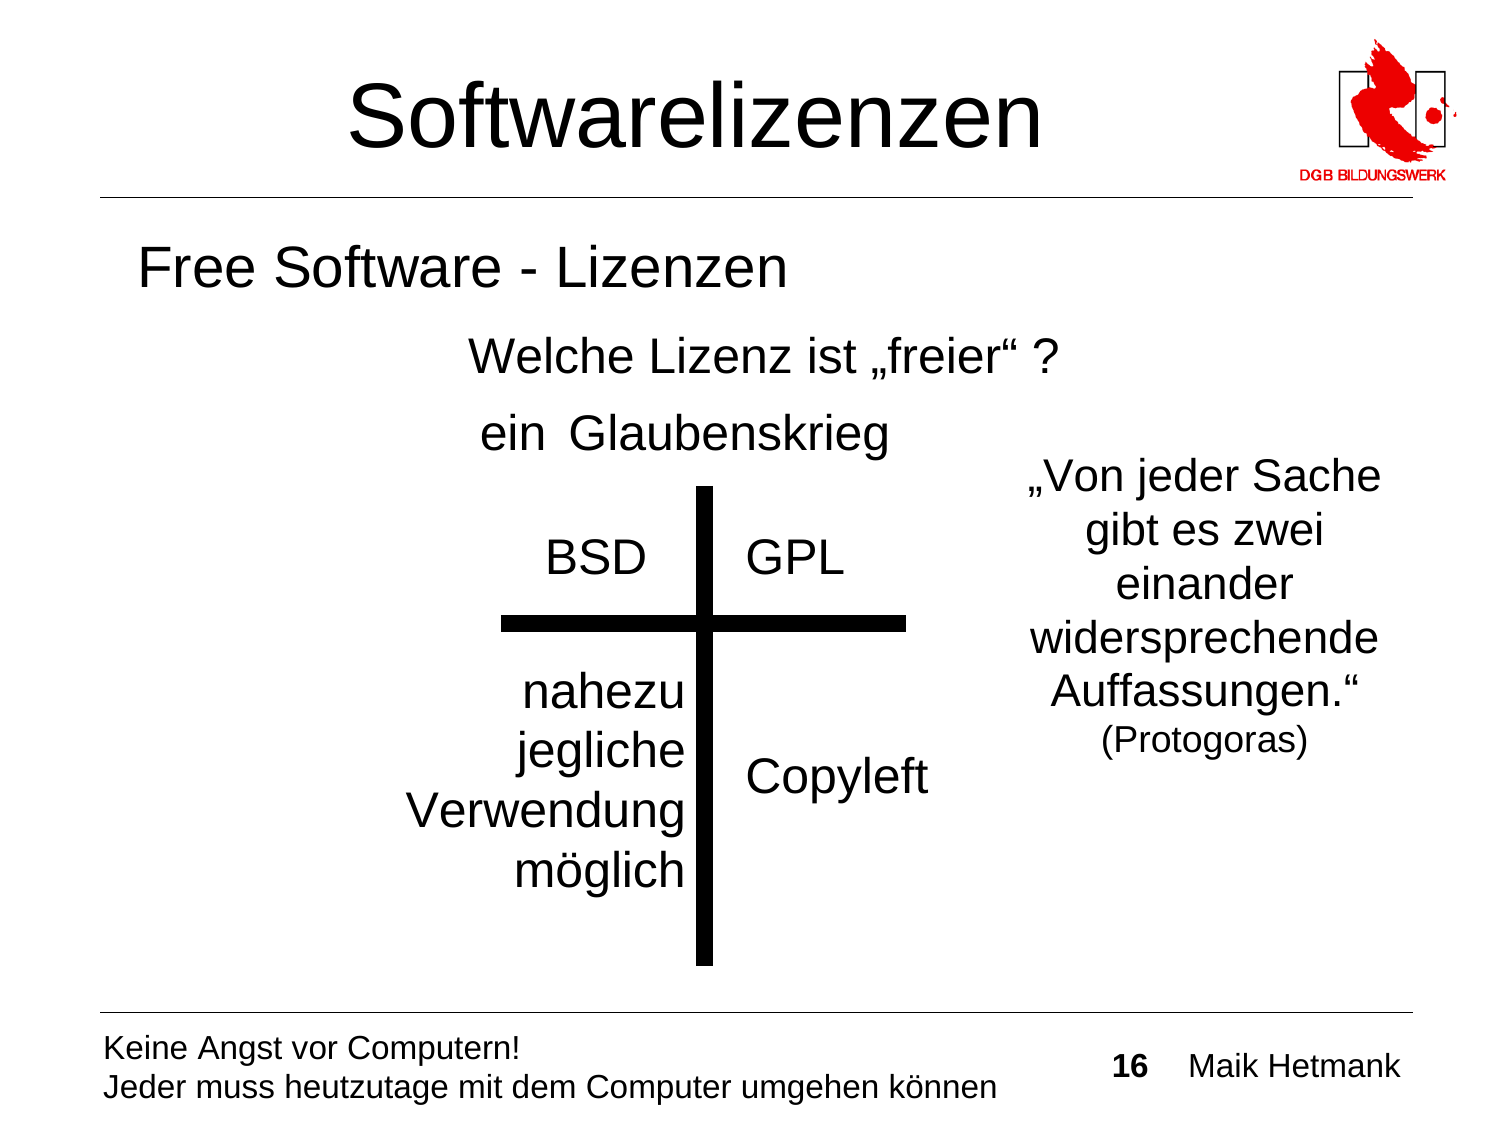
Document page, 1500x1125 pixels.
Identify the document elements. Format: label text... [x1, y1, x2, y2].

text_box „Von jeder Sache gibt es zwei einander widersprechende Auffassungen.“ (Protogoras) [1027, 447, 1390, 759]
picture [1299, 37, 1457, 181]
text_box Free Software - Lizenzen [137, 230, 1407, 346]
text_box BSD [544, 525, 671, 586]
text_box nahezu jegliche Verwendung möglich [388, 658, 686, 894]
text_box Copyleft [745, 744, 975, 805]
text_box GPL [745, 525, 907, 586]
title Softwarelizenzen [87, 49, 1305, 175]
text_box ein [479, 401, 572, 462]
text_box Welche Lizenz ist „freier“ ? [468, 324, 1183, 385]
text_box Glaubenskrieg [572, 401, 977, 462]
